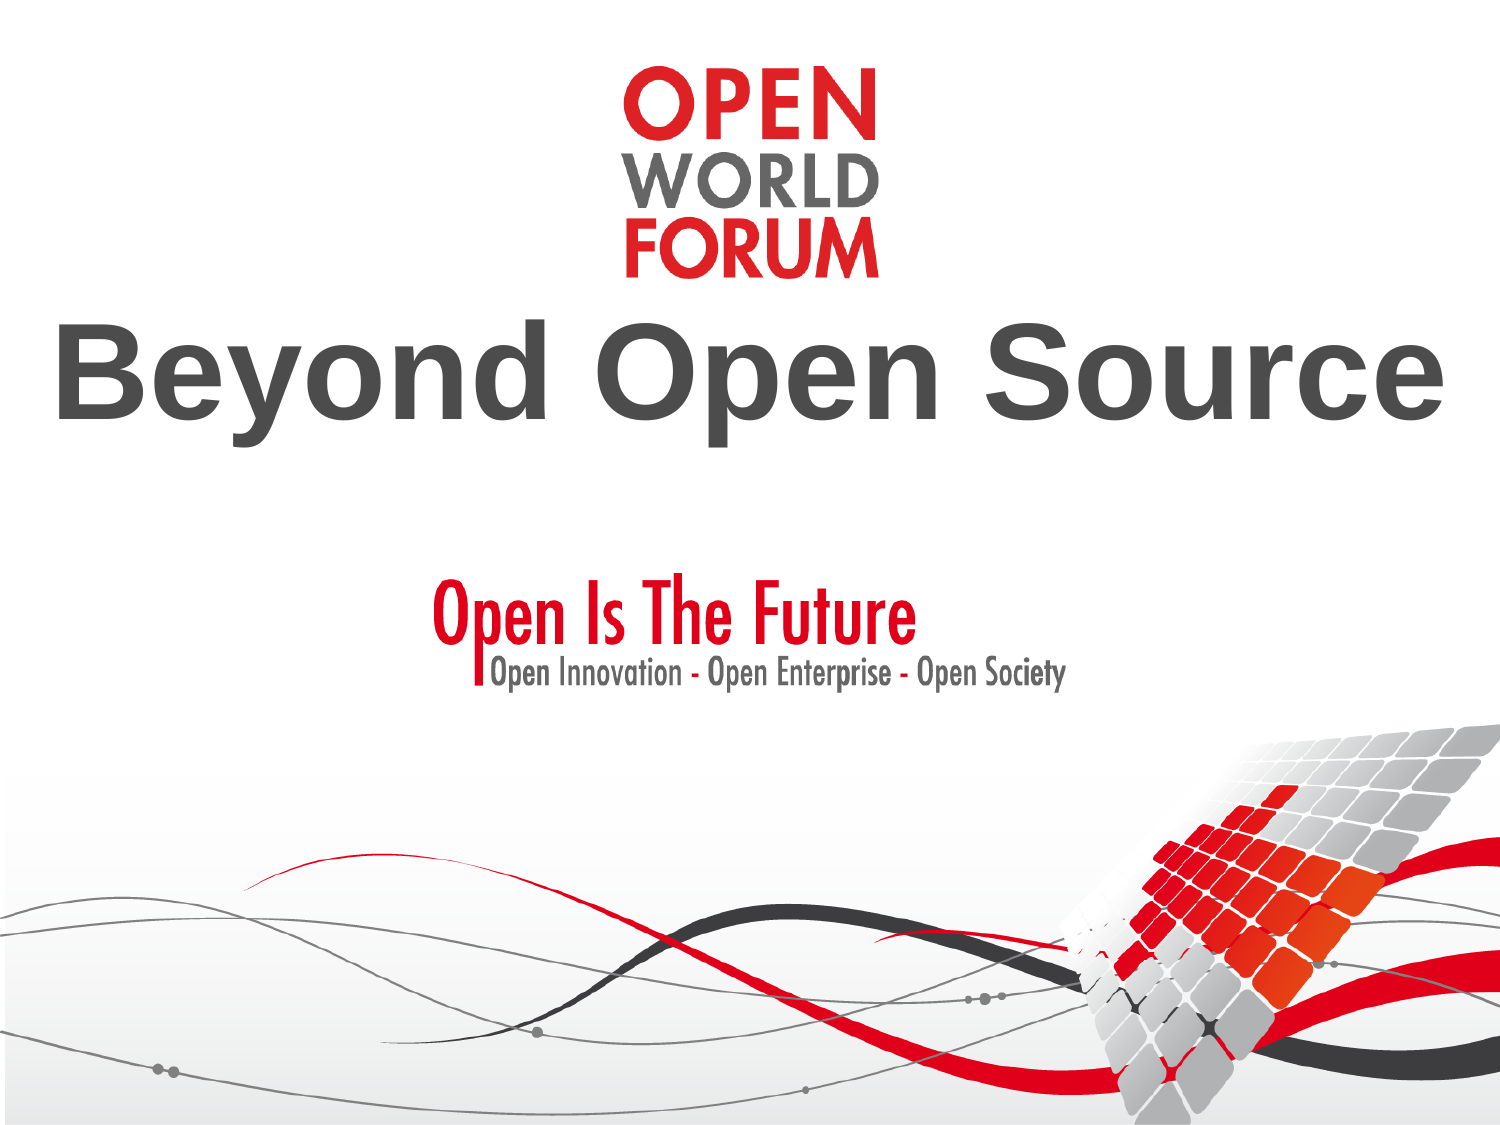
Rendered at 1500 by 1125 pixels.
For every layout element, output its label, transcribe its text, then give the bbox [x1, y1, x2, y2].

picture [621, 66, 879, 277]
picture [0, 573, 1500, 1125]
title Beyond Open Source [0, 277, 1500, 466]
